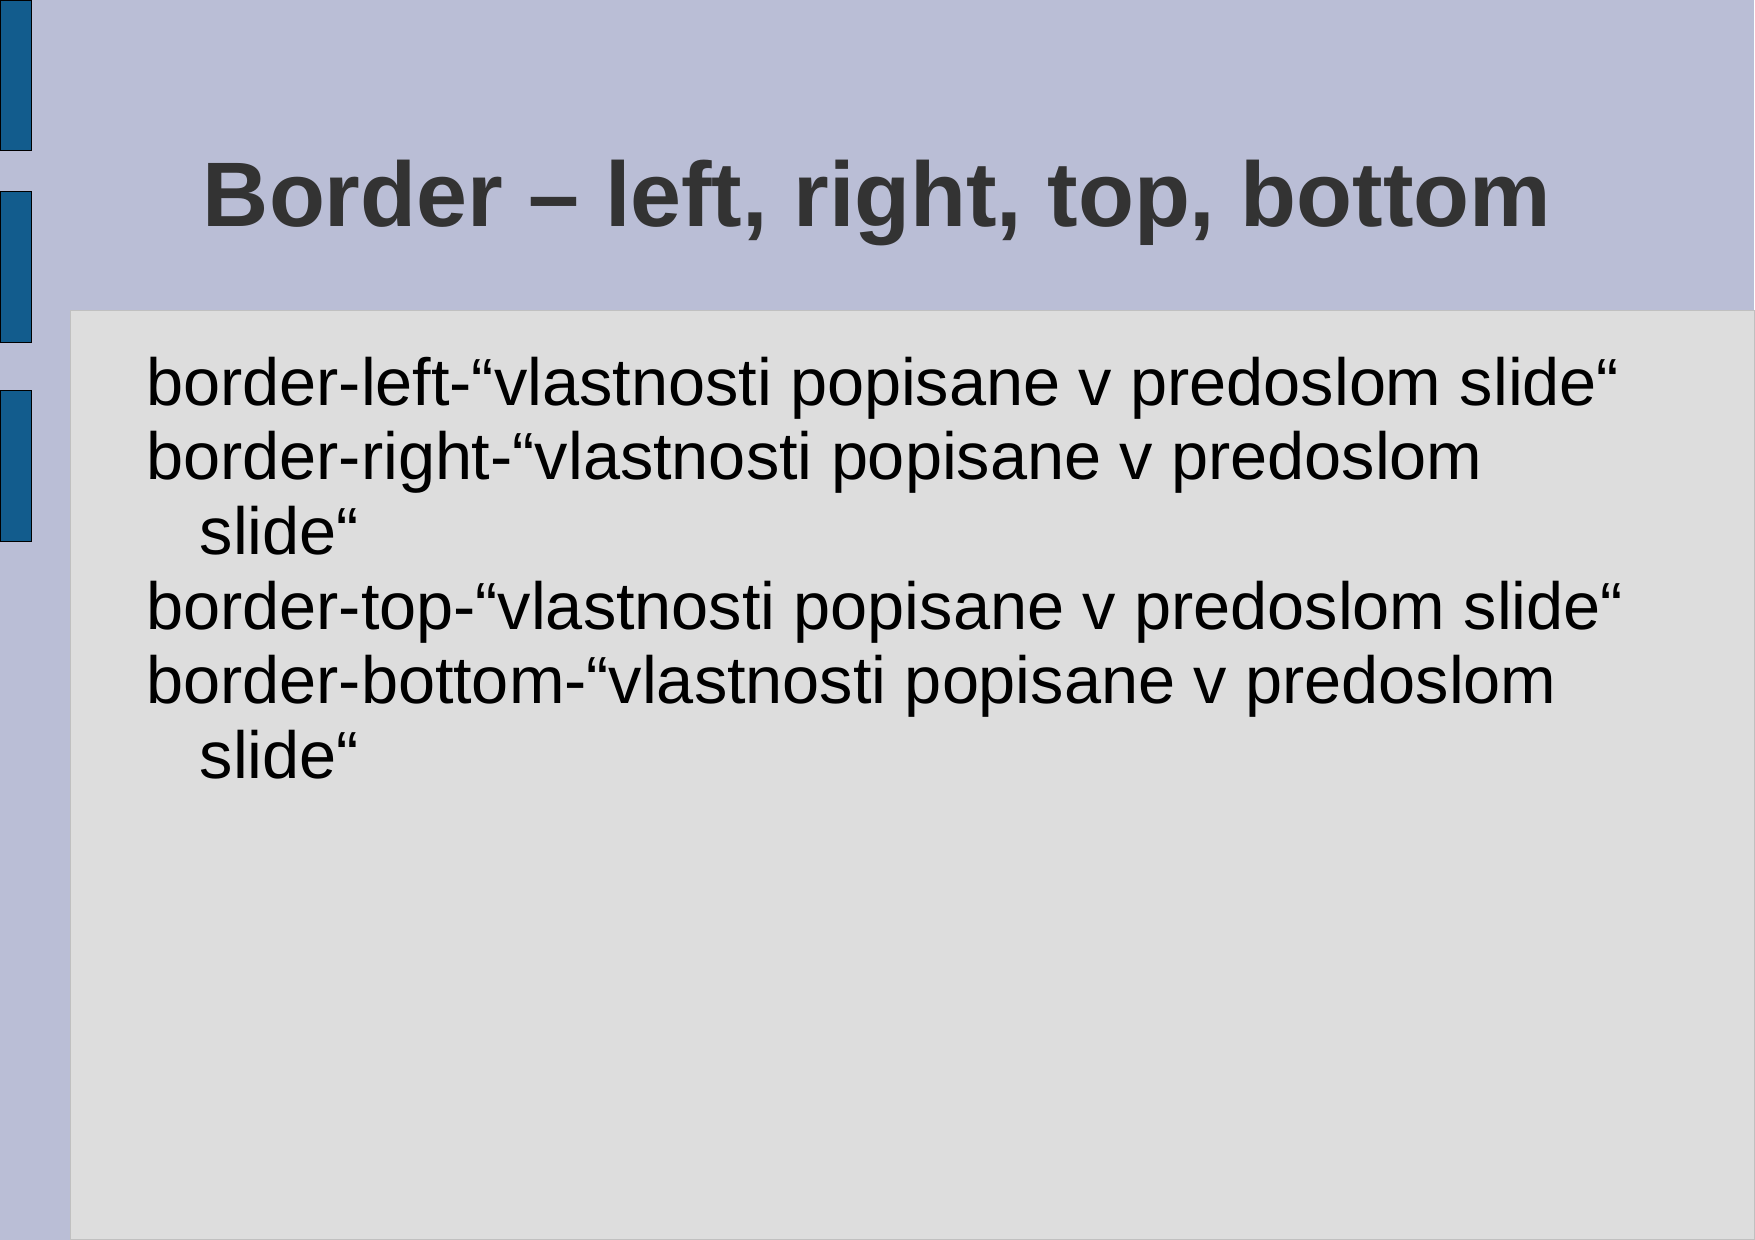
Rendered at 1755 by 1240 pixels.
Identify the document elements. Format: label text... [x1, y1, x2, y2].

list border-left-“vlastnosti popisane v predoslom slide“ border-right-“vlastnosti popisane v predoslom slide“ border-top-“vlastnosti popisane v predoslom slide“ border-bottom-“vlastnosti popisane v predoslom slide“ [128, 344, 1628, 1126]
title Border – left, right, top, bottom [128, 91, 1628, 299]
